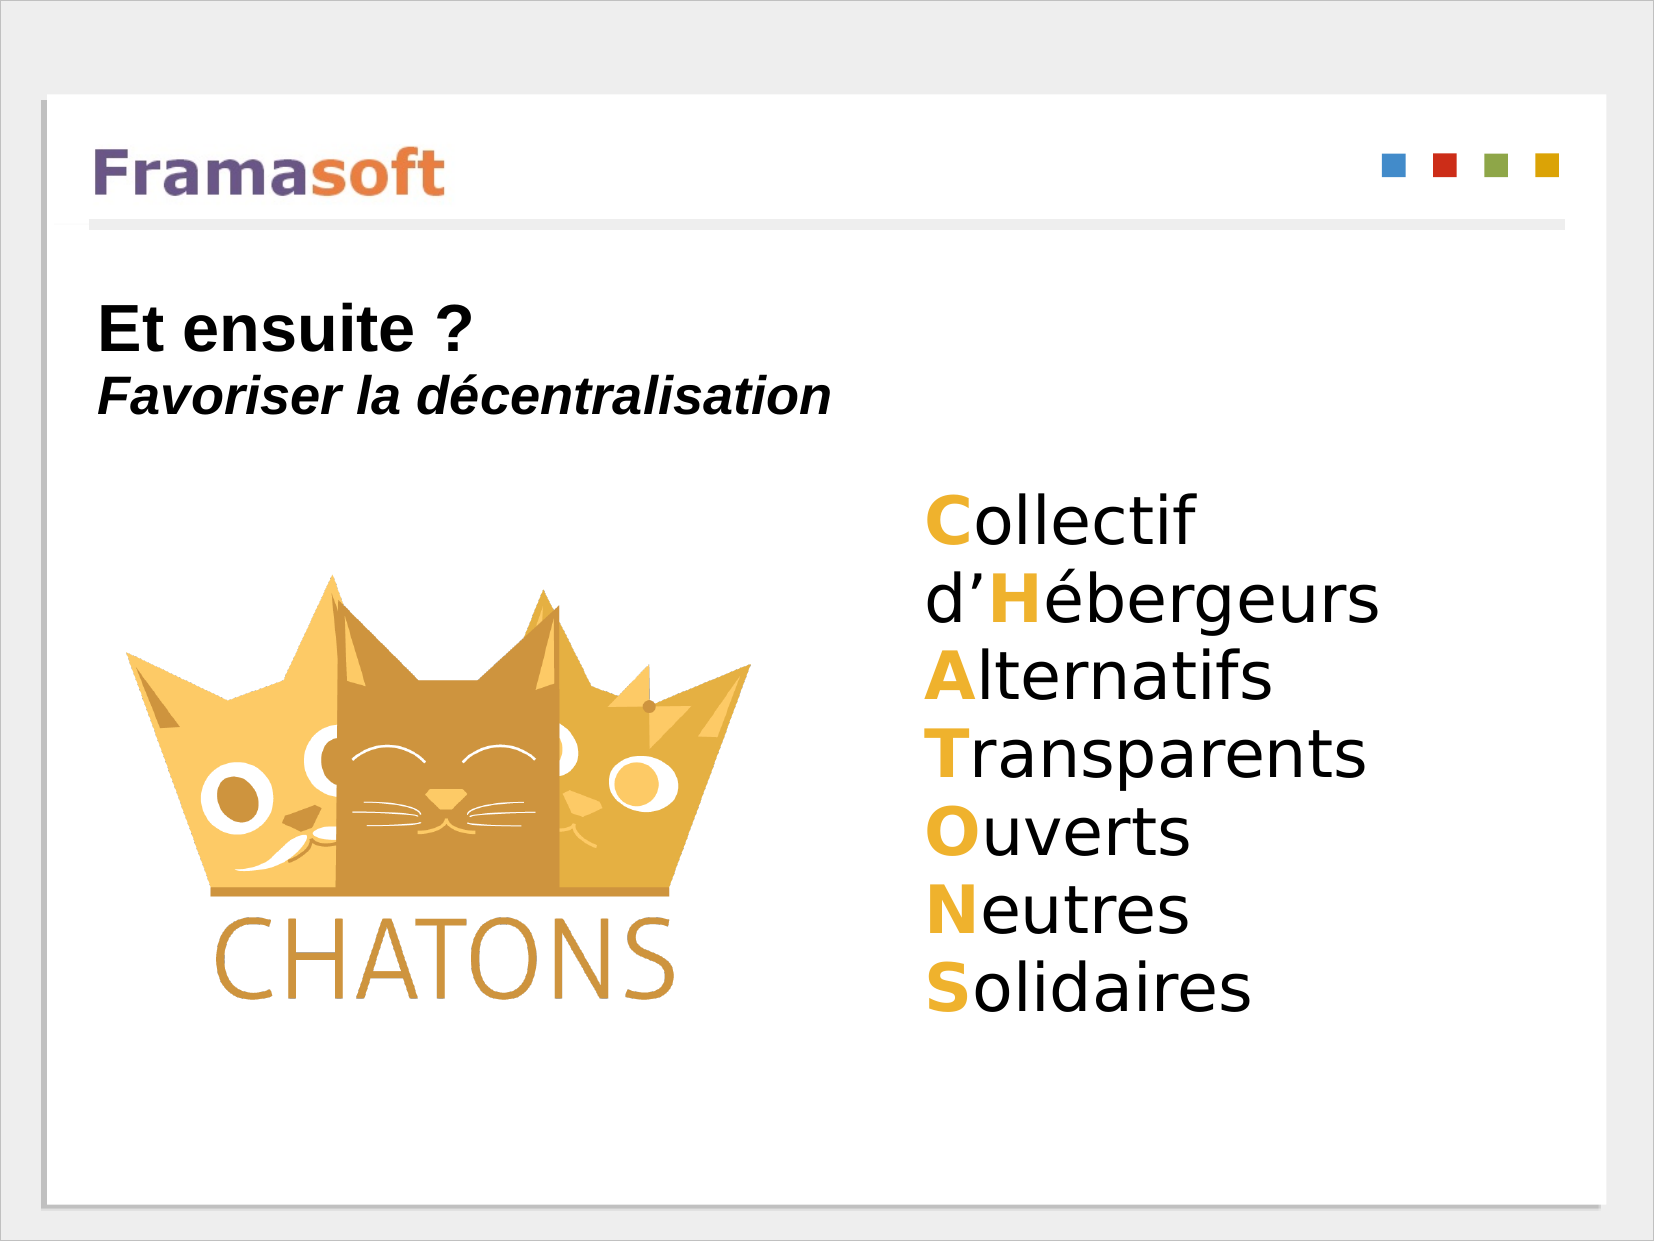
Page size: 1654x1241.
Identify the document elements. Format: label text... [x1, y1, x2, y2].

text_box Et ensuite ? Favoriser la décentralisation [82, 283, 1560, 434]
picture [54, 104, 508, 225]
picture [117, 496, 767, 1145]
text_box Collectif d’Hébergeurs Alternatifs Transparents Ouverts Neutres Solidaires [909, 474, 1453, 1044]
text_box [0, 0, 1654, 1241]
